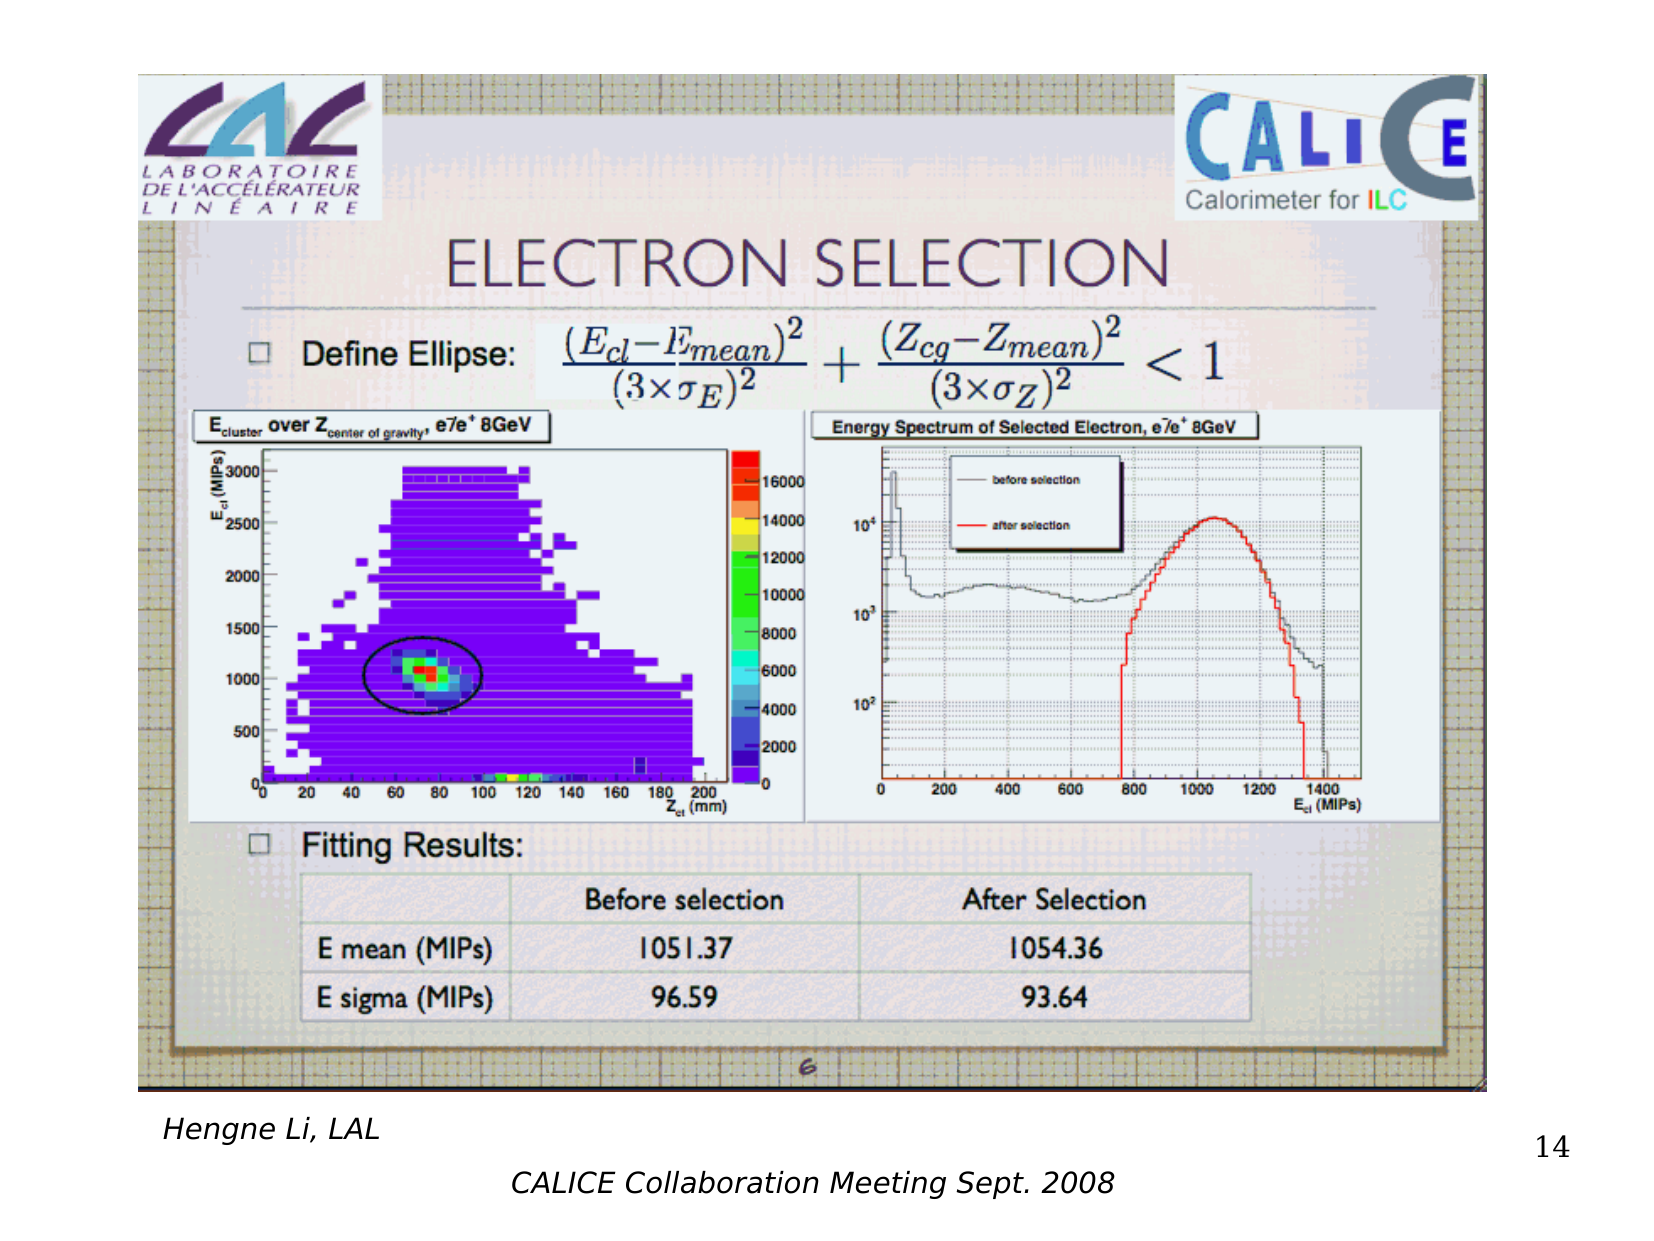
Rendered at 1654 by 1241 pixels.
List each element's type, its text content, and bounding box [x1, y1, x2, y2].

picture [138, 74, 1487, 1092]
text_box Hengne Li, LAL [148, 1105, 396, 1155]
